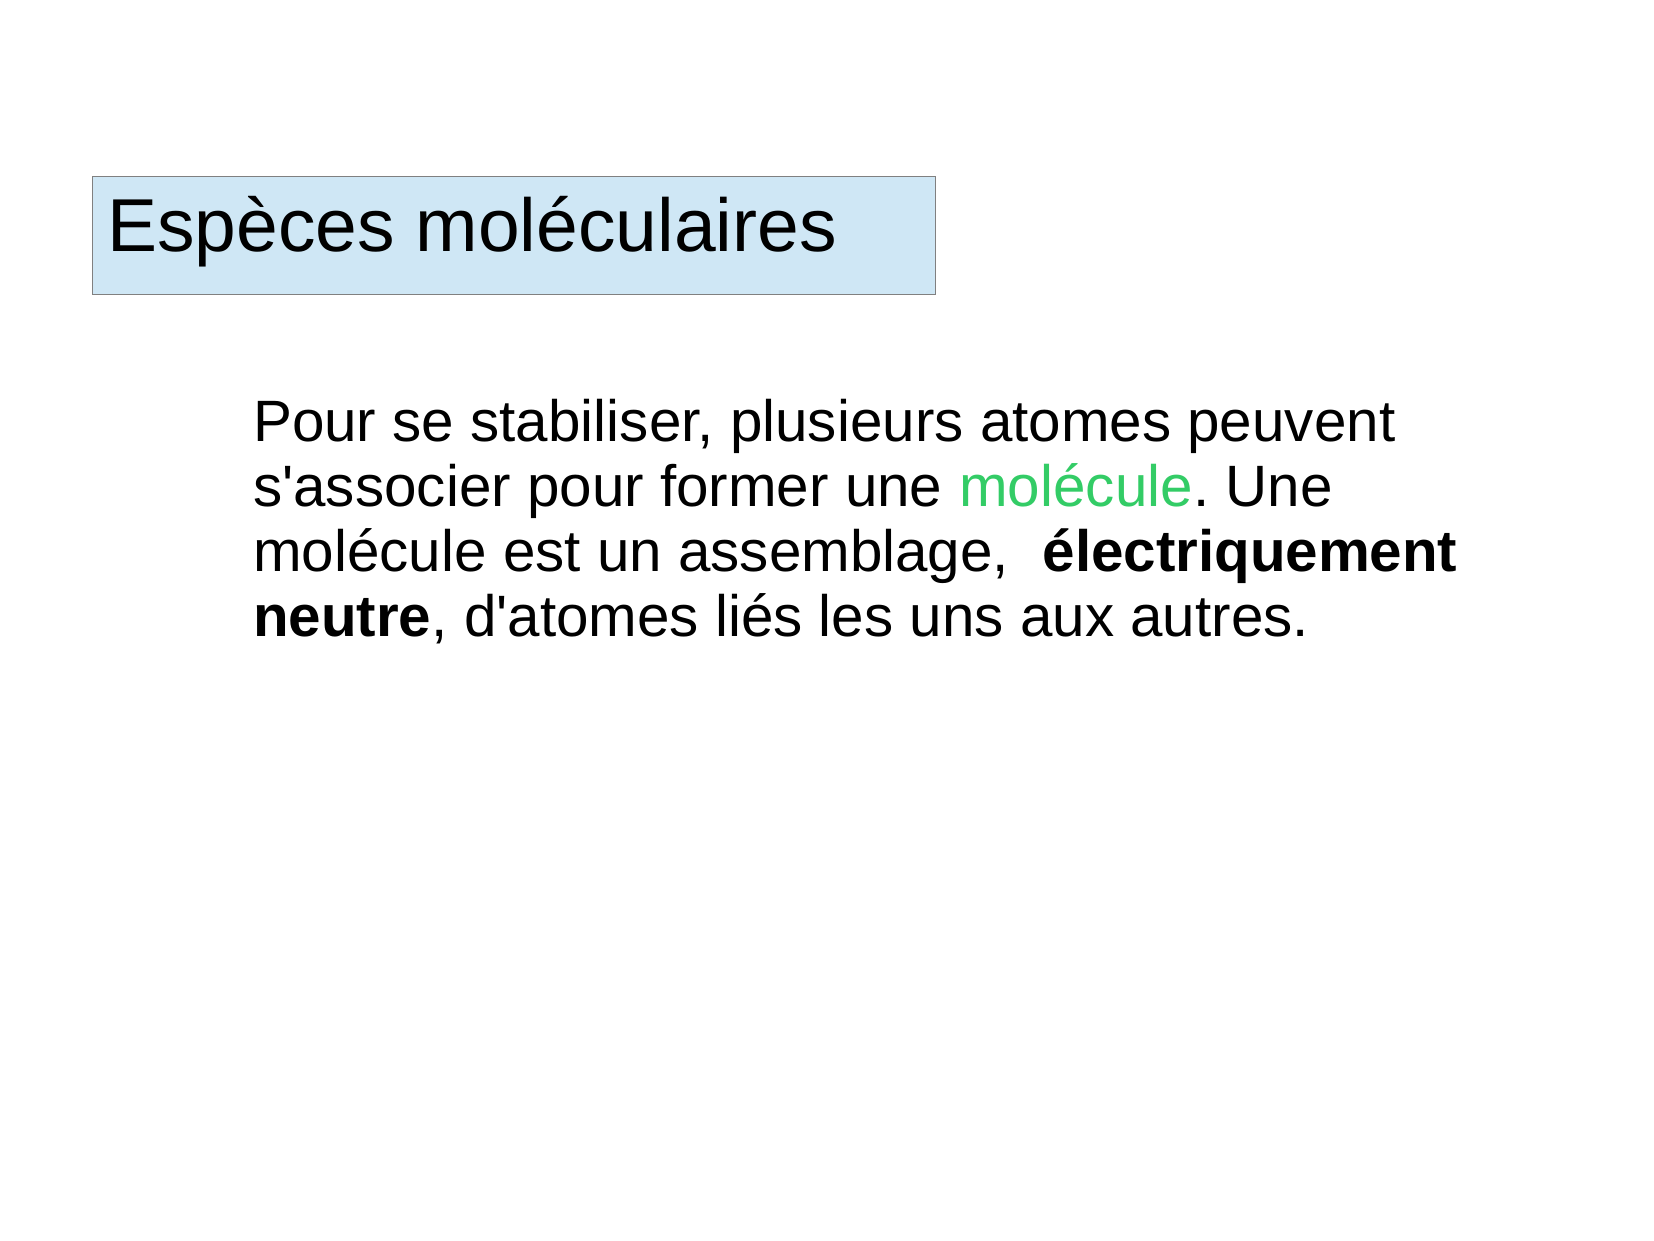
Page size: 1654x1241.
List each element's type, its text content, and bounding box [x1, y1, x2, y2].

text_box Pour se stabiliser, plusieurs atomes peuvent s'associer pour former une molécule. Une molécule est un assemblage, électriquement neutre, d'atomes liés les uns aux autres. [238, 381, 1514, 659]
text_box Espèces moléculaires [92, 176, 936, 295]
